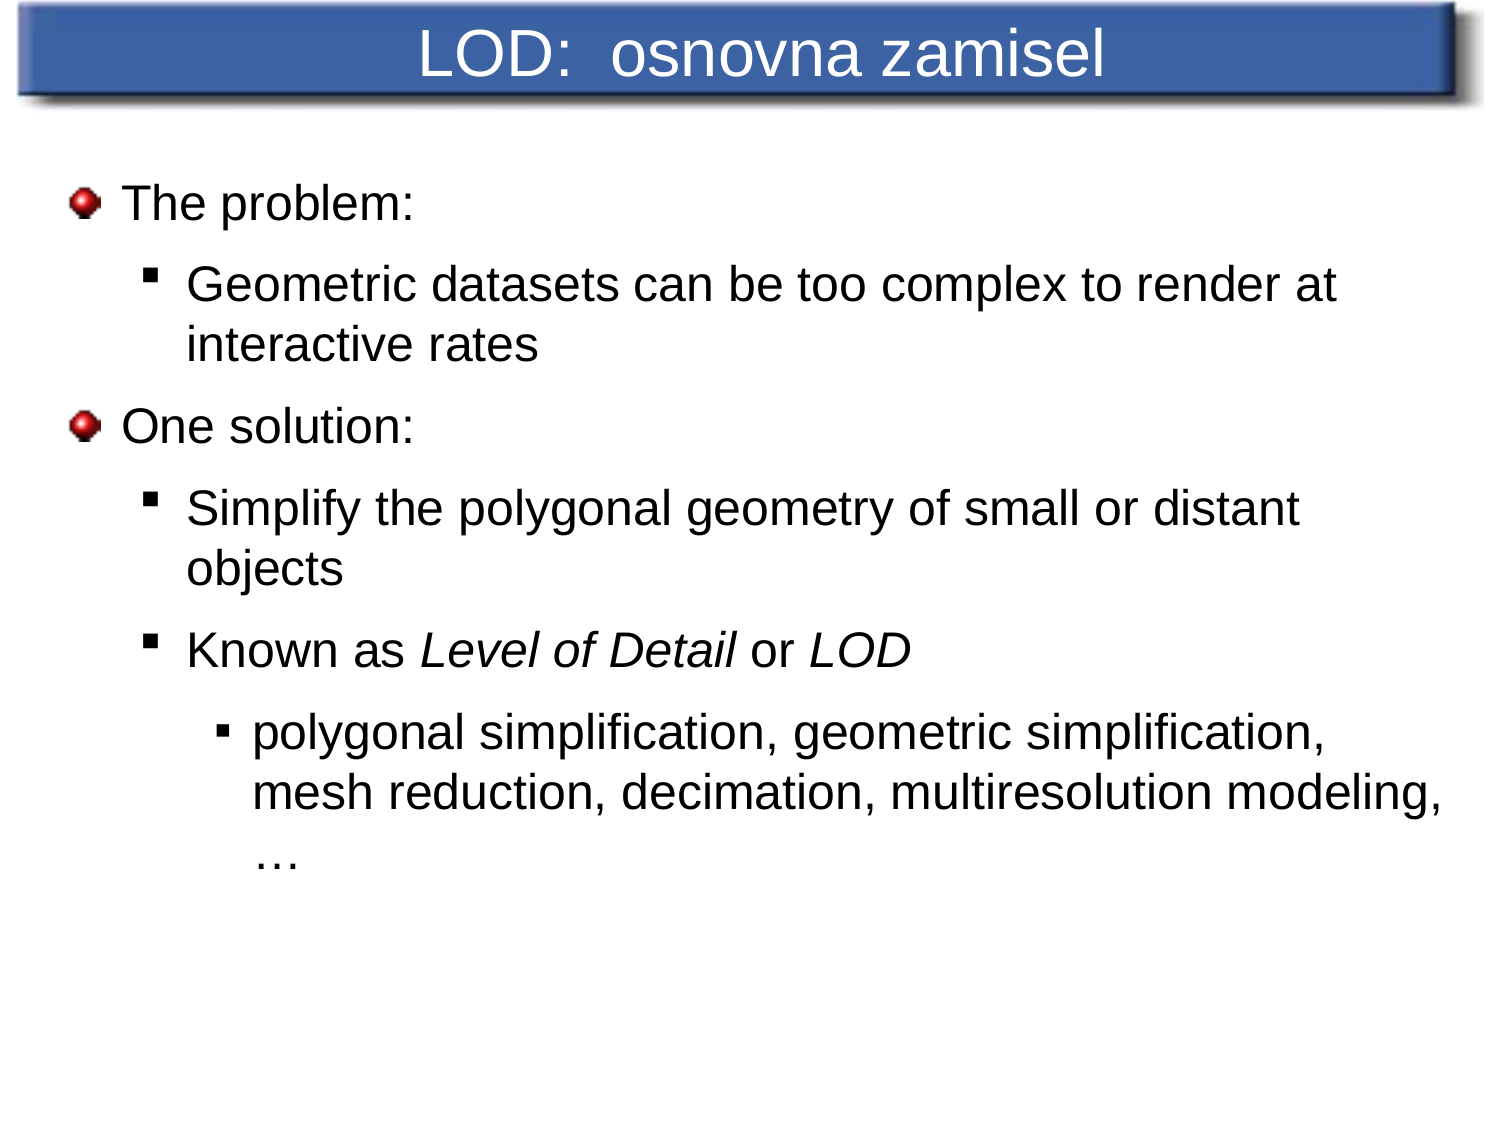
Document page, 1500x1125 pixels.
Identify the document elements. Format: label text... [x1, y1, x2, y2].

list The problem: Geometric datasets can be too complex to render at interactive rates One solution: Simplify the polygonal geometry of small or distant objects Known as Level of Detail or LOD polygonal simplification, geometric simplification, mesh reduction, decimation, multiresolution modeling, … [50, 162, 1463, 1088]
title LOD: osnovna zamisel [24, 0, 1500, 100]
picture [16, 0, 1484, 113]
